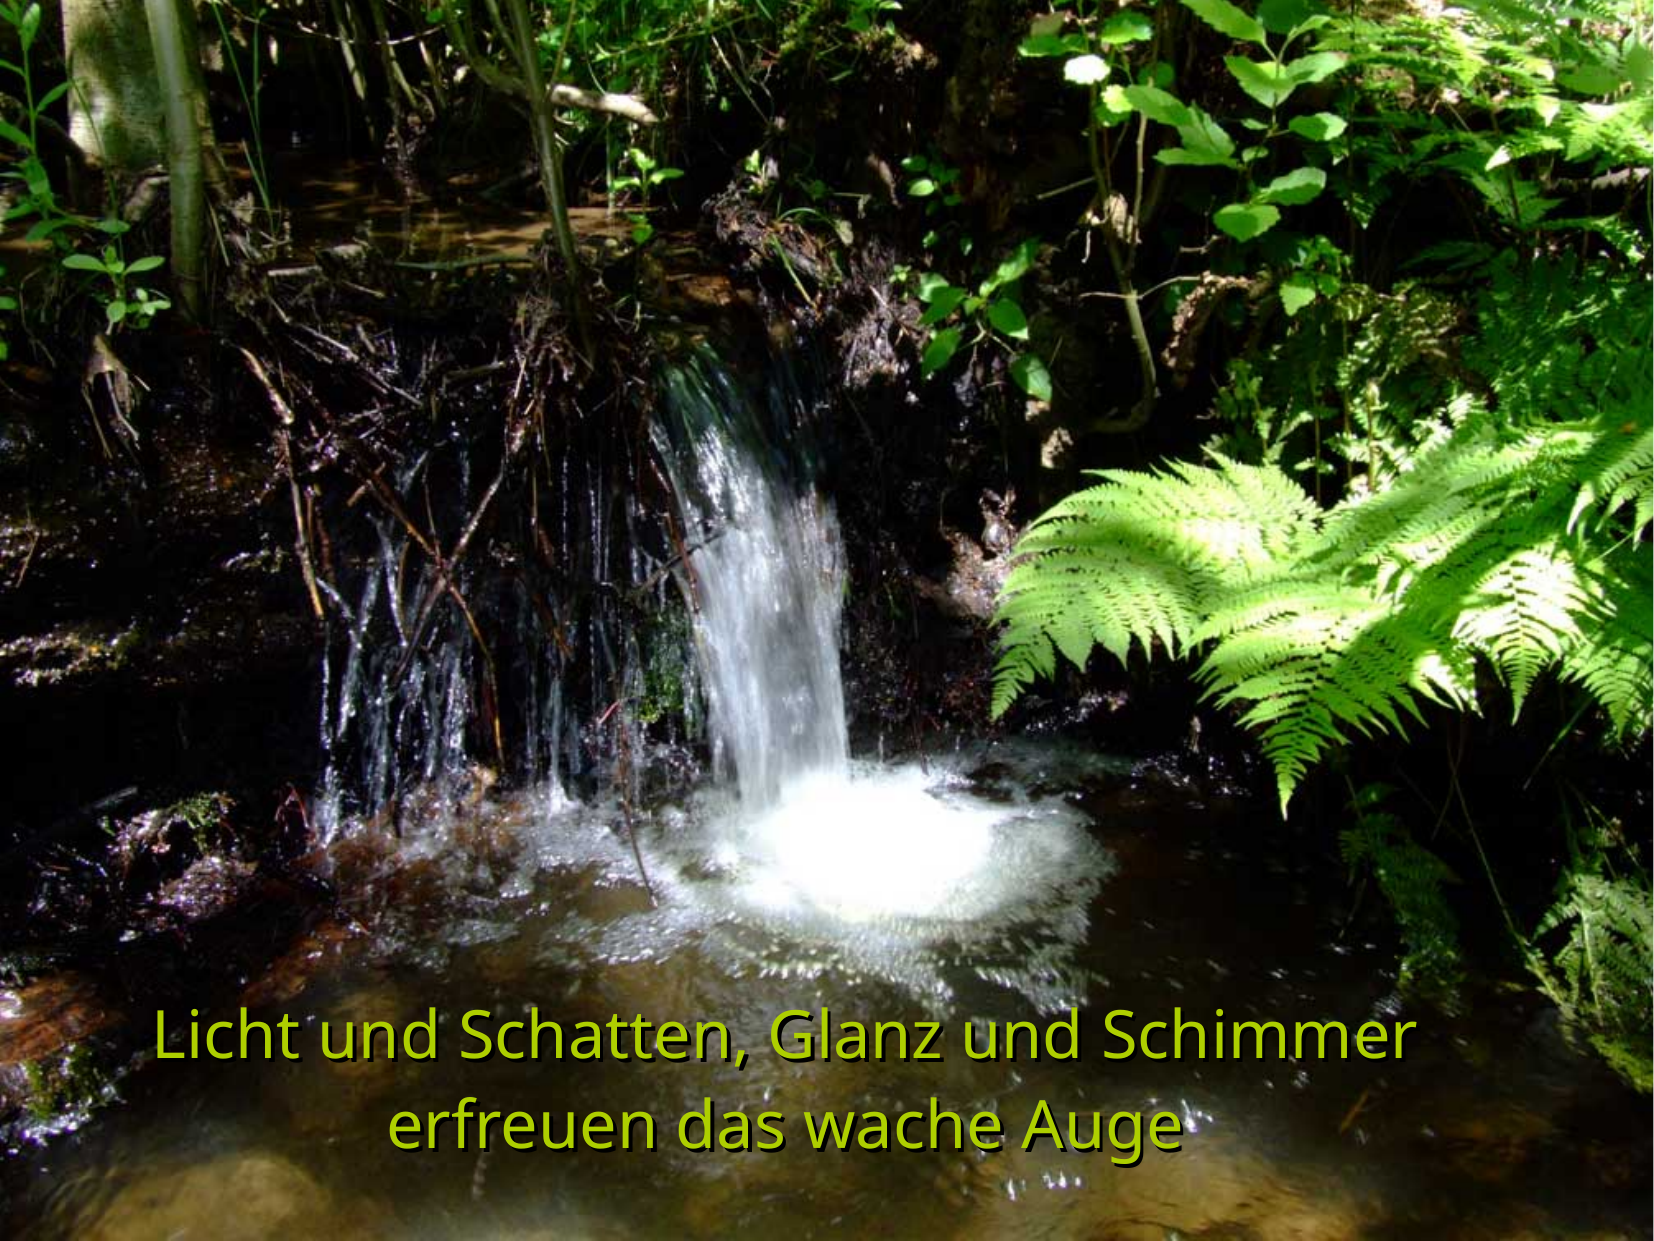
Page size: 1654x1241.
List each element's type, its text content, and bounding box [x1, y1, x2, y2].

subtitle Licht und Schatten, Glanz und Schimmer erfreuen das wache Auge [29, 915, 1542, 1241]
picture [0, 0, 1654, 1241]
